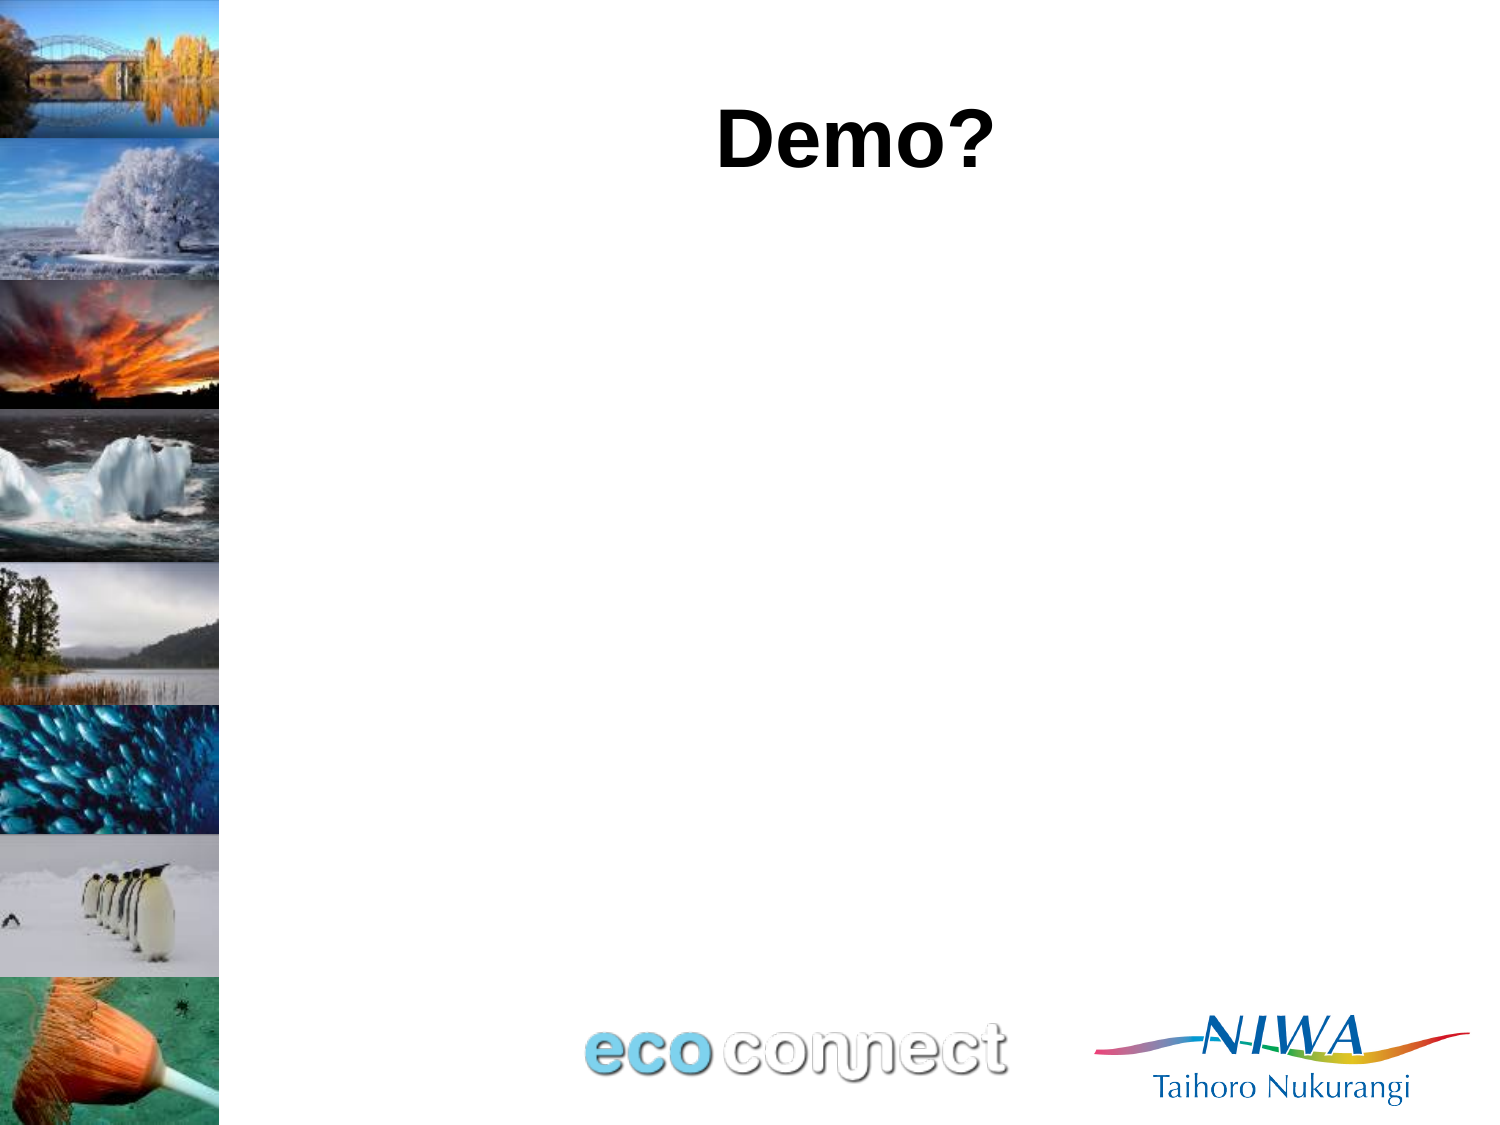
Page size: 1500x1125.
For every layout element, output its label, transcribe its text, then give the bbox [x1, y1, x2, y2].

picture [561, 1003, 1030, 1098]
title Demo? [253, 31, 1459, 247]
picture [1092, 1013, 1472, 1106]
picture [0, 0, 219, 1125]
